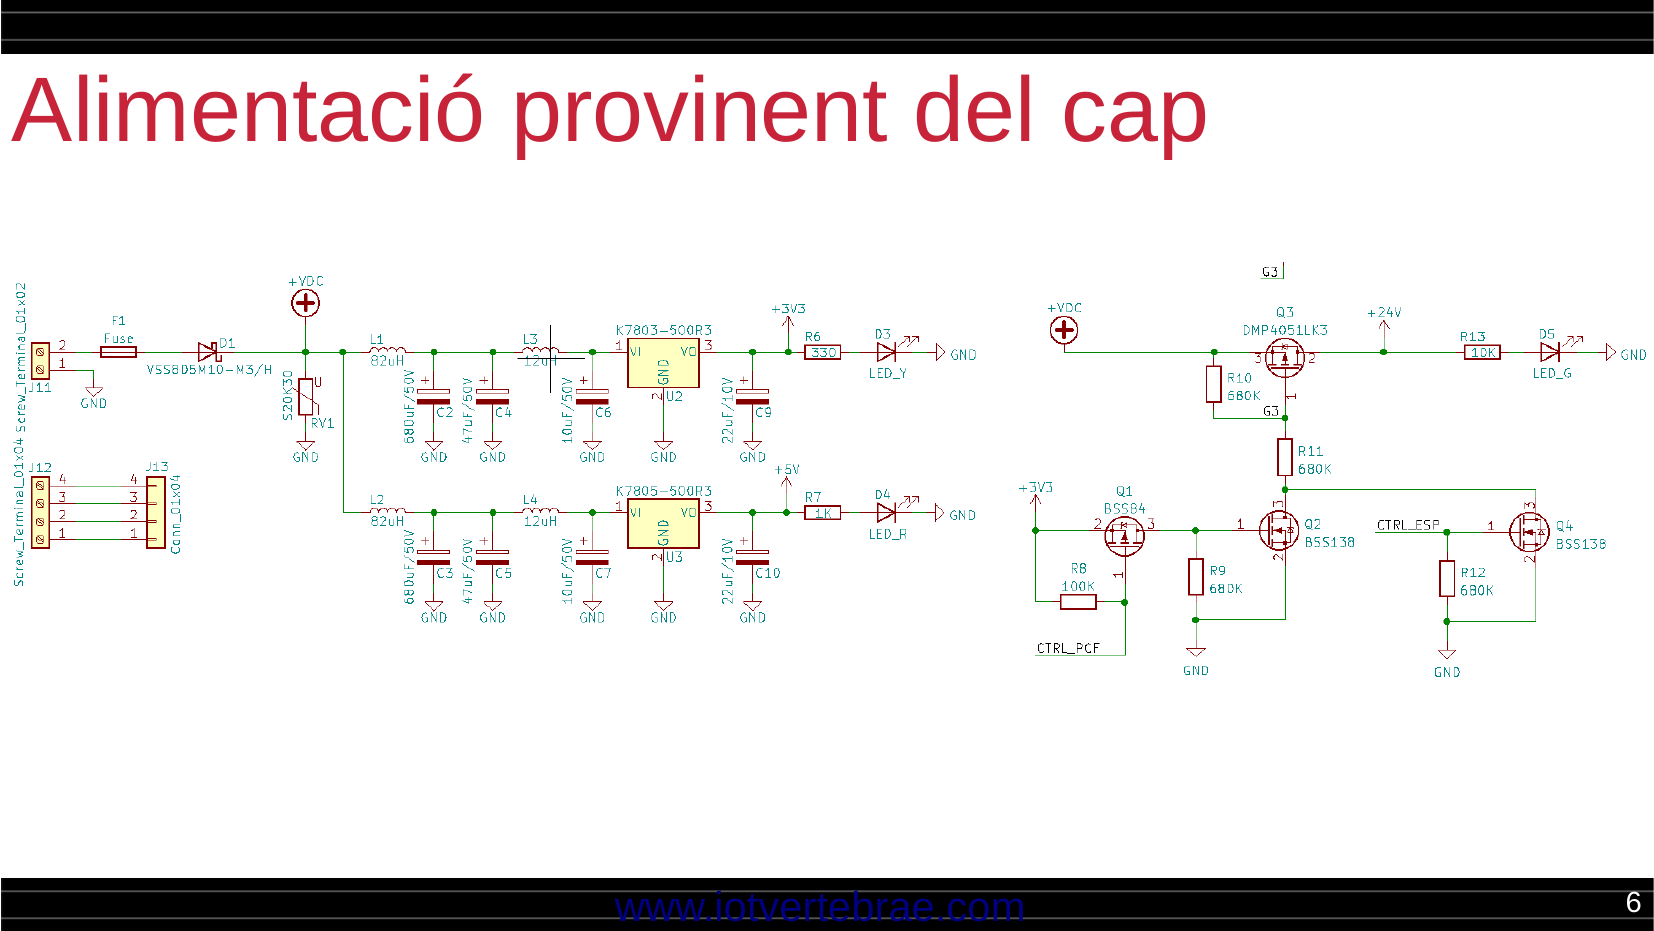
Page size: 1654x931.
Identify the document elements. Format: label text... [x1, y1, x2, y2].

picture [0, 262, 1654, 683]
text_box www.iotvertebrae.com [600, 876, 1351, 931]
picture [1, 878, 600, 931]
picture [1, 0, 1654, 54]
title Alimentació provinent del cap [11, 32, 1501, 188]
picture [1351, 878, 1654, 931]
